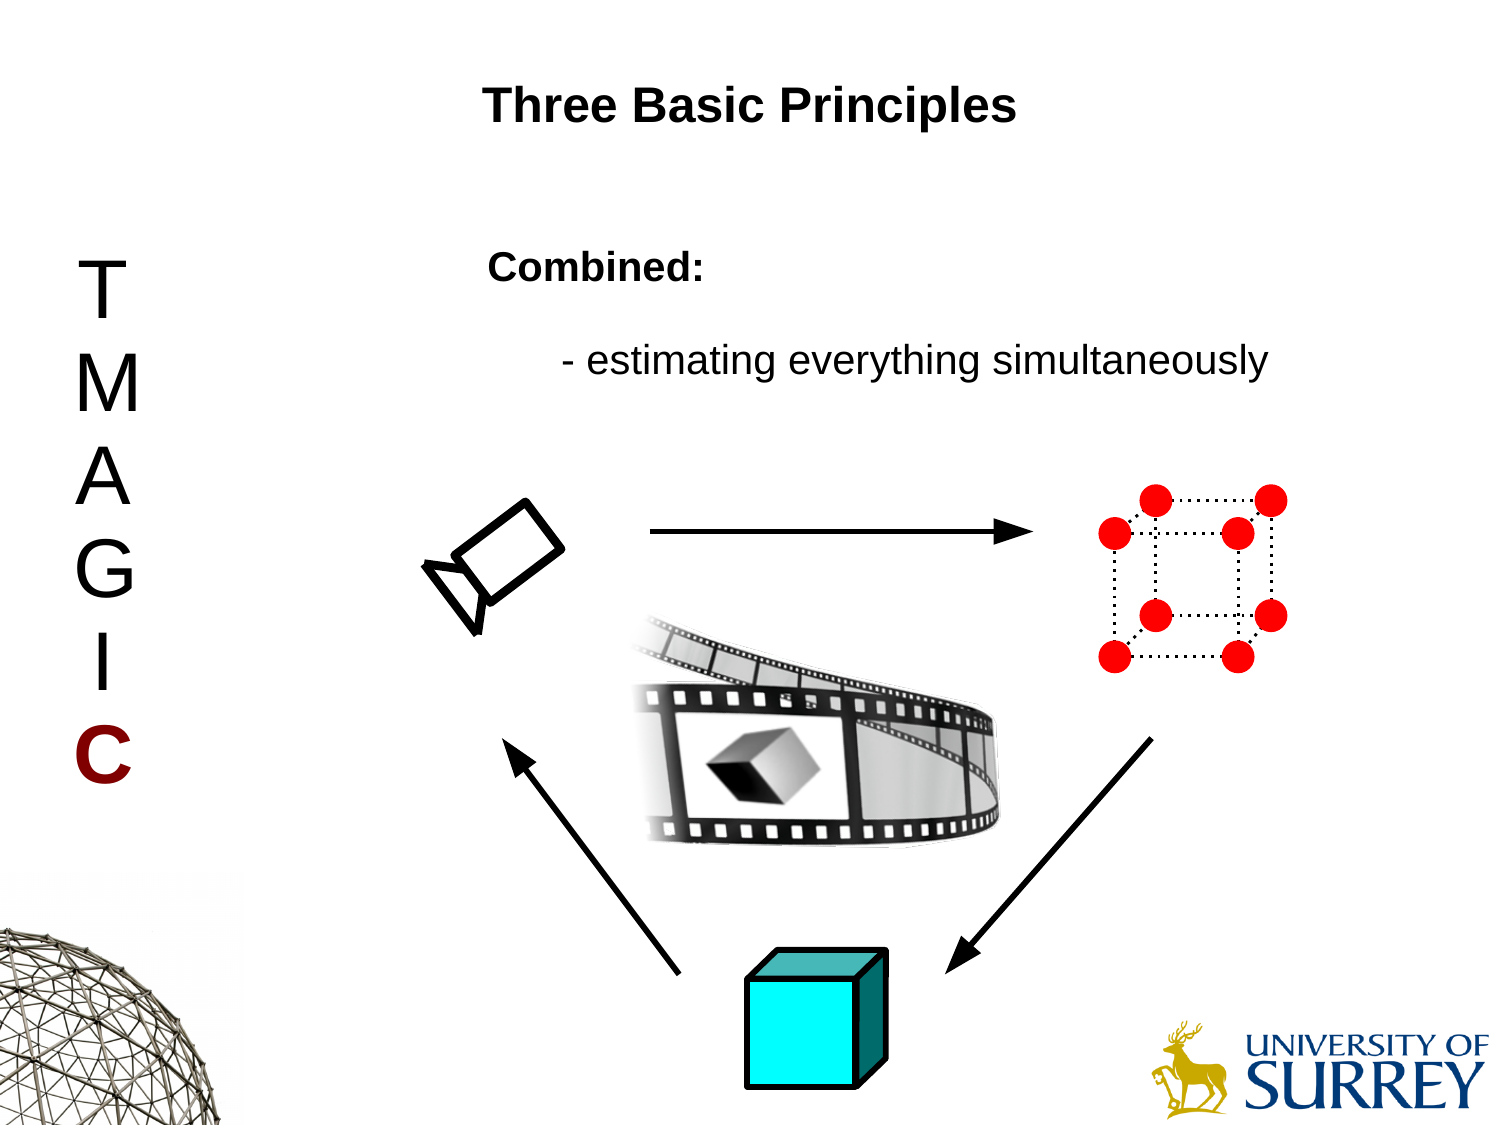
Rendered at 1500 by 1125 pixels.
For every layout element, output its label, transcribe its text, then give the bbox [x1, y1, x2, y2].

text_box [1098, 517, 1132, 550]
text_box [1098, 640, 1132, 674]
title Three Basic Principles [0, 65, 1500, 207]
picture [1151, 1019, 1489, 1120]
text_box [747, 949, 886, 1087]
text_box [1254, 599, 1288, 633]
text_box [1221, 517, 1255, 550]
text_box T M A G I C [59, 236, 148, 810]
text_box [1254, 484, 1288, 518]
picture [614, 602, 1004, 854]
text_box [1139, 484, 1173, 518]
text_box [1139, 599, 1173, 633]
text_box [1221, 640, 1255, 674]
text_box Combined: - estimating everything simultaneously [472, 236, 1359, 391]
picture [0, 872, 244, 1125]
